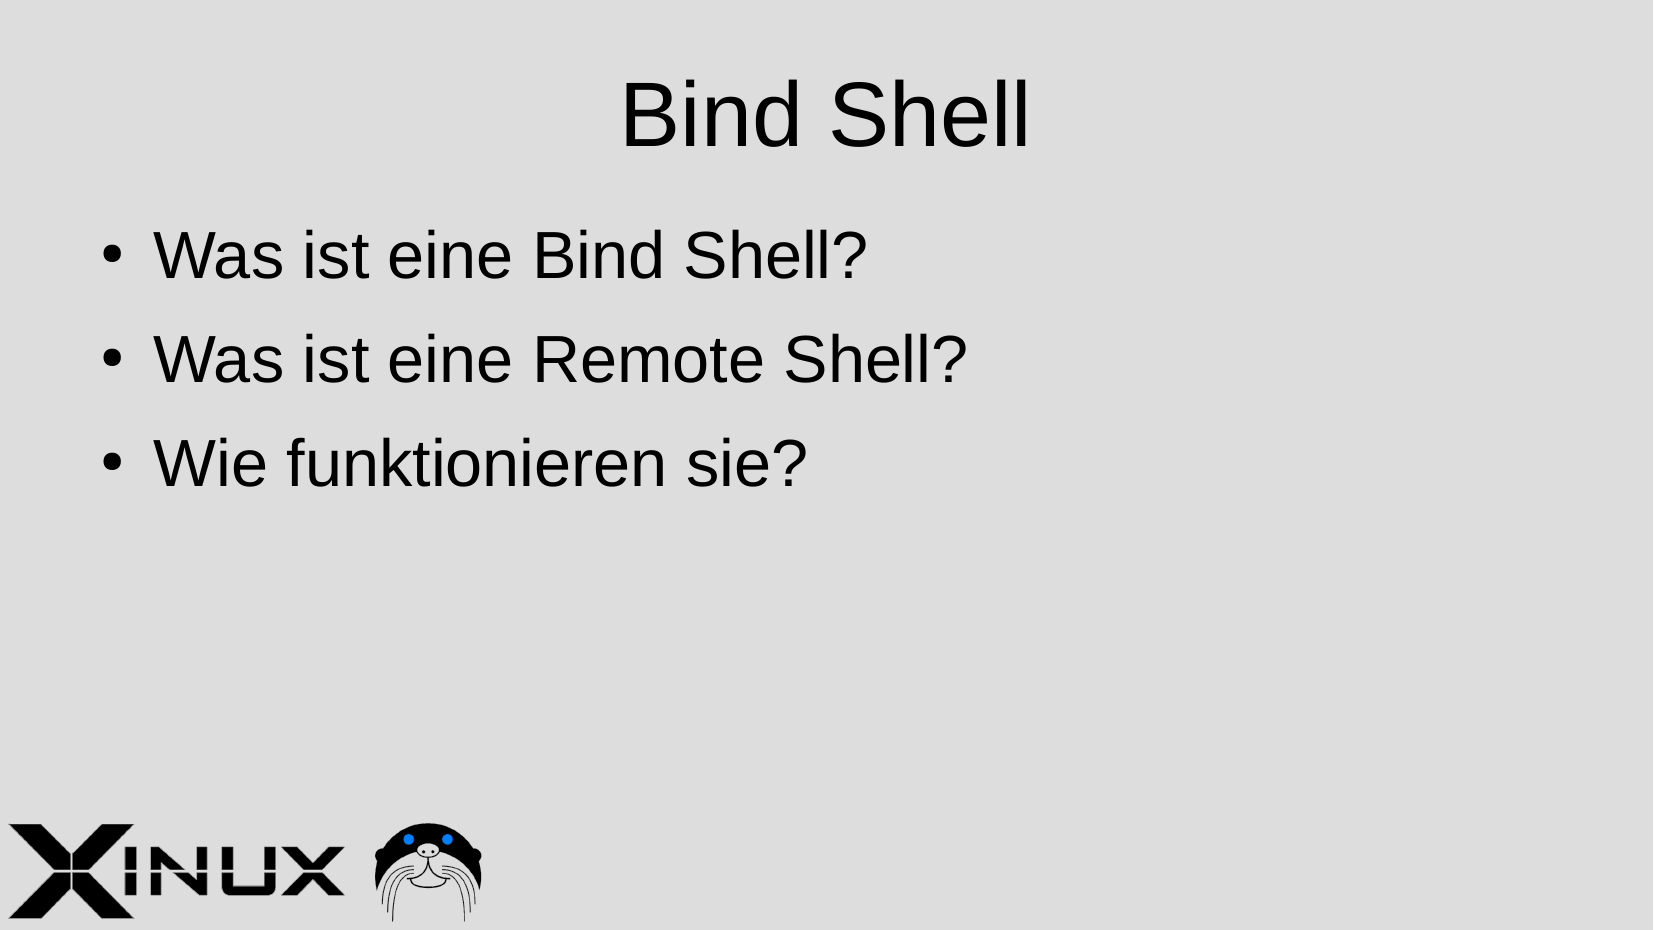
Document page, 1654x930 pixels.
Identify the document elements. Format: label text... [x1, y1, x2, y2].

list Was ist eine Bind Shell? Was ist eine Remote Shell? Wie funktionieren sie? [82, 217, 1571, 757]
picture [0, 813, 488, 929]
title Bind Shell [82, 37, 1571, 193]
